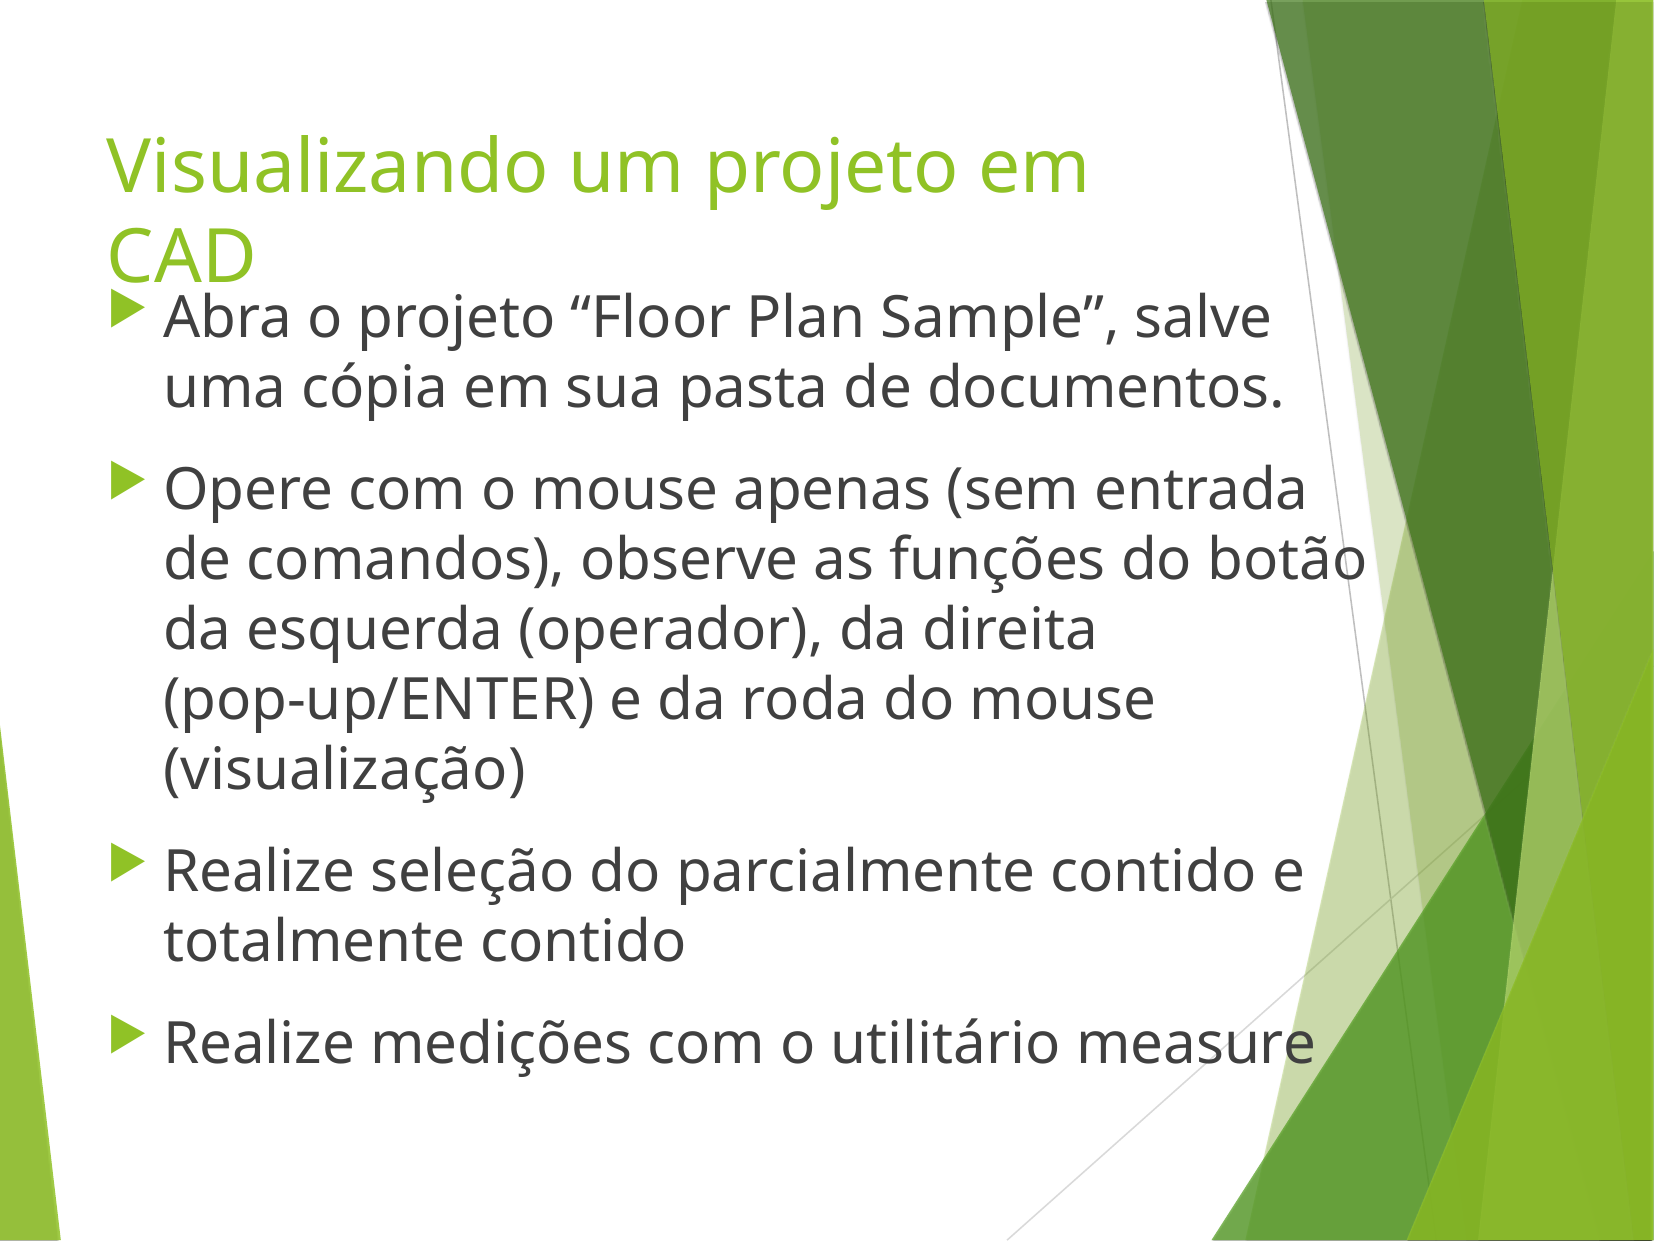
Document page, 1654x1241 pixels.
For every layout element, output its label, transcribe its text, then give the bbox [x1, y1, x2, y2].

list Abra o projeto “Floor Plan Sample”, salve uma cópia em sua pasta de documentos. Opere com o mouse apenas (sem entrada de comandos), observe as funções do botão da esquerda (operador), da direita (pop-up/ENTER) e da roda do mouse (visualização) Realize seleção do parcialmente contido e totalmente contido Realize medições com o utilitário measure [91, 271, 1406, 1093]
title Visualizando um projeto em CAD [91, 110, 1258, 271]
